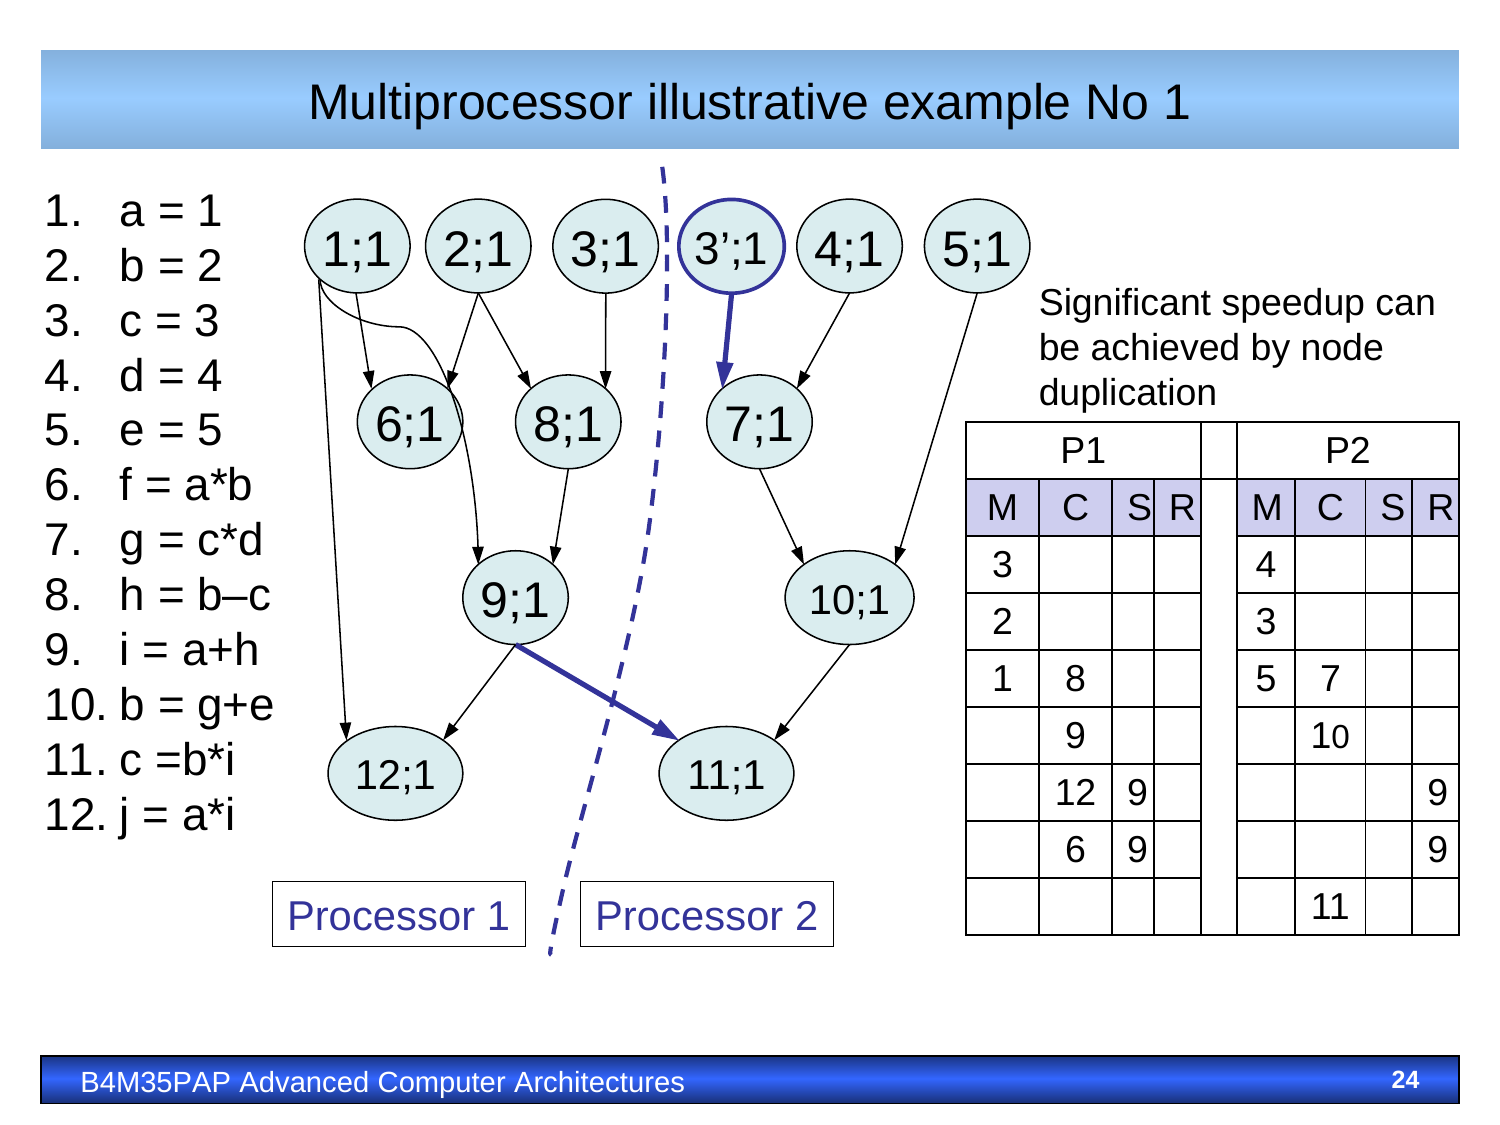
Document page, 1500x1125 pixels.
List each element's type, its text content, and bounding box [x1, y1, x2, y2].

table_cell S [1366, 480, 1411, 535]
table_cell [1366, 879, 1411, 934]
text_box Processor 1 [272, 881, 526, 947]
text_box [355, 292, 372, 389]
table_cell [1238, 708, 1294, 763]
table_cell R [1413, 480, 1458, 535]
text_box 11;1 [659, 726, 794, 821]
table_cell 7 [1296, 651, 1365, 706]
table_cell [1366, 765, 1411, 820]
table_cell 9 [1040, 708, 1111, 763]
table_cell [1155, 765, 1200, 820]
table_cell 4 [1238, 537, 1294, 592]
table_cell [1366, 708, 1411, 763]
table_cell 9 [1113, 765, 1153, 820]
table_cell M [967, 480, 1038, 535]
table_cell 3 [967, 537, 1038, 592]
table_cell [1366, 822, 1411, 877]
text_box 3;1 [552, 199, 659, 294]
table_cell 12 [1040, 765, 1111, 820]
text_box 4;1 [796, 199, 903, 293]
text_box Processor 2 [580, 881, 834, 947]
table_cell 1 [967, 651, 1038, 706]
table_cell 10 [1296, 708, 1365, 763]
table_cell [1366, 594, 1411, 649]
table_cell [1155, 594, 1200, 649]
table_cell [1296, 594, 1365, 649]
table_cell 9 [1113, 822, 1153, 877]
table_cell [1155, 708, 1200, 763]
table_cell 9 [1413, 822, 1458, 877]
text_box [447, 292, 532, 389]
table_cell [1366, 537, 1411, 592]
table_cell [1155, 879, 1200, 934]
text_box [443, 644, 610, 741]
table_cell [1413, 537, 1458, 592]
table_cell 5 [1238, 651, 1294, 706]
text_box 5;1 [924, 199, 1030, 293]
table_cell [1155, 651, 1200, 706]
table_cell [967, 708, 1038, 763]
table_cell [1040, 594, 1111, 649]
text_box 3’;1 [678, 199, 785, 294]
table_cell M [1238, 480, 1294, 535]
title Multiprocessor illustrative example No 1 [41, 50, 1459, 149]
table_header P2 [1238, 423, 1458, 478]
table_cell 6 [1040, 822, 1111, 877]
table_cell [1113, 651, 1153, 706]
table_cell [1202, 480, 1236, 934]
text_box 10;1 [785, 550, 915, 645]
table_cell [1296, 822, 1365, 877]
table_cell [967, 765, 1038, 820]
table_cell C [1040, 480, 1111, 535]
table_cell C [1296, 480, 1365, 535]
table_cell [1413, 708, 1458, 763]
text_box [796, 292, 850, 389]
table_cell 11 [1296, 879, 1365, 934]
table_header P1 [967, 423, 1200, 478]
table_cell [1155, 822, 1200, 877]
table_cell [1238, 879, 1294, 934]
table_cell [1238, 765, 1294, 820]
text_box 1;1 [304, 199, 411, 293]
table_cell [1040, 537, 1111, 592]
table_cell [1413, 594, 1458, 649]
text_box [774, 644, 850, 741]
text_box 7;1 [706, 374, 813, 469]
table_cell [1113, 879, 1153, 934]
list a = 1 b = 2 c = 3 d = 4 e = 5 f = a*b g = c*d h = b–c i = a+h b = g+e c =b*i j = a*i [29, 172, 1465, 1000]
text_box 12;1 [328, 726, 463, 821]
table_cell 3 [1238, 594, 1294, 649]
text_box 2;1 [425, 199, 532, 293]
table_cell 2 [967, 594, 1038, 649]
table_cell 8 [1040, 651, 1111, 706]
table_cell [1413, 879, 1458, 934]
text_box Significant speedup can be achieved by node duplication [1024, 270, 1495, 421]
text_box 9;1 [462, 550, 569, 645]
text_box [552, 468, 569, 565]
table_cell [1413, 651, 1458, 706]
text_box 6;1 [357, 374, 463, 469]
table_header [1202, 423, 1236, 478]
table_cell R [1155, 480, 1200, 535]
table_cell [967, 822, 1038, 877]
table_cell [1155, 537, 1200, 592]
text_box [318, 279, 347, 741]
table_cell [1113, 537, 1153, 592]
table_cell [1113, 708, 1153, 763]
table_cell [1238, 822, 1294, 877]
table_cell [967, 879, 1038, 934]
text_box 8;1 [515, 374, 622, 469]
text_box [759, 468, 804, 565]
table_cell [1296, 765, 1365, 820]
text_box [722, 294, 732, 389]
table_cell [1040, 879, 1111, 934]
table_cell [1113, 594, 1153, 649]
table_cell [1366, 651, 1411, 706]
table_cell S [1113, 480, 1153, 535]
table_cell [1296, 537, 1365, 592]
text_box [895, 292, 978, 565]
text_box [615, 702, 679, 741]
table_cell 9 [1413, 765, 1458, 820]
